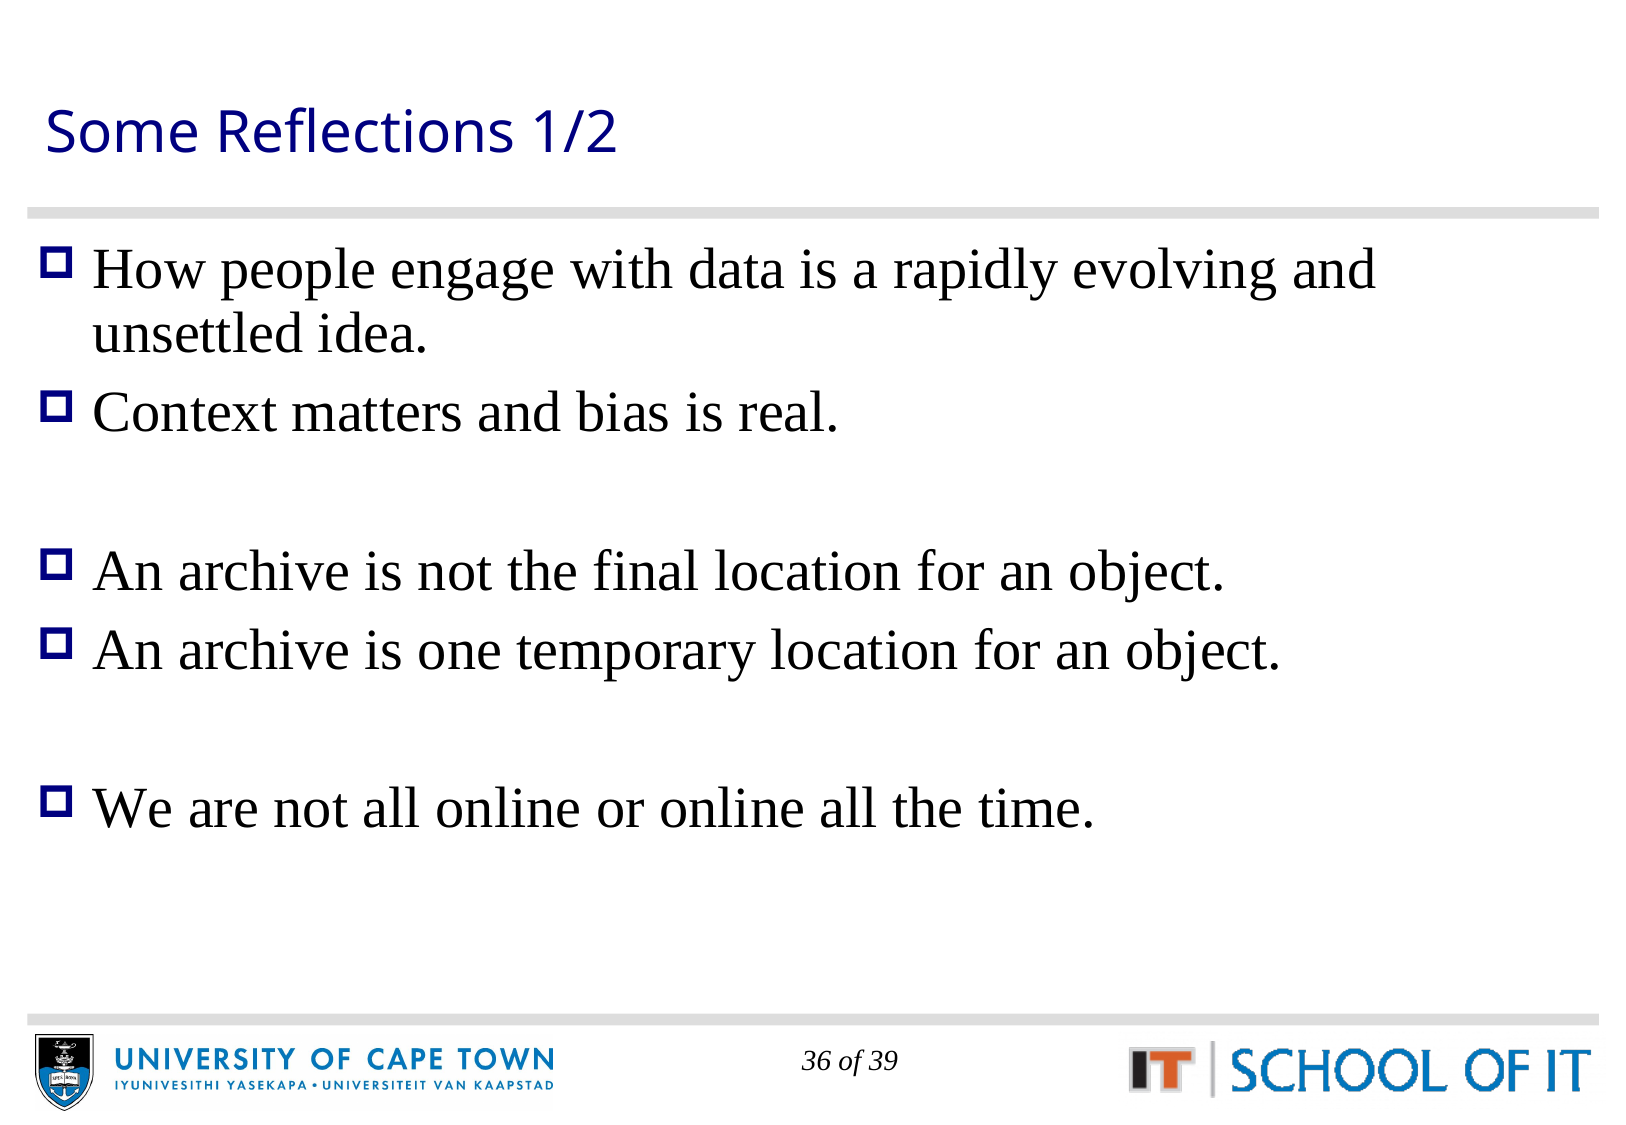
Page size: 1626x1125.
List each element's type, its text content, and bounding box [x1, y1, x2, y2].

title Some Reflections 1/2 [45, 66, 1583, 194]
list How people engage with data is a rapidly evolving and unsettled idea. Context matters and bias is real. An archive is not the final location for an object. An archive is one temporary location for an object. We are not all online or online all the time. [36, 236, 1579, 998]
picture [1118, 1030, 1606, 1109]
picture [35, 1034, 553, 1111]
